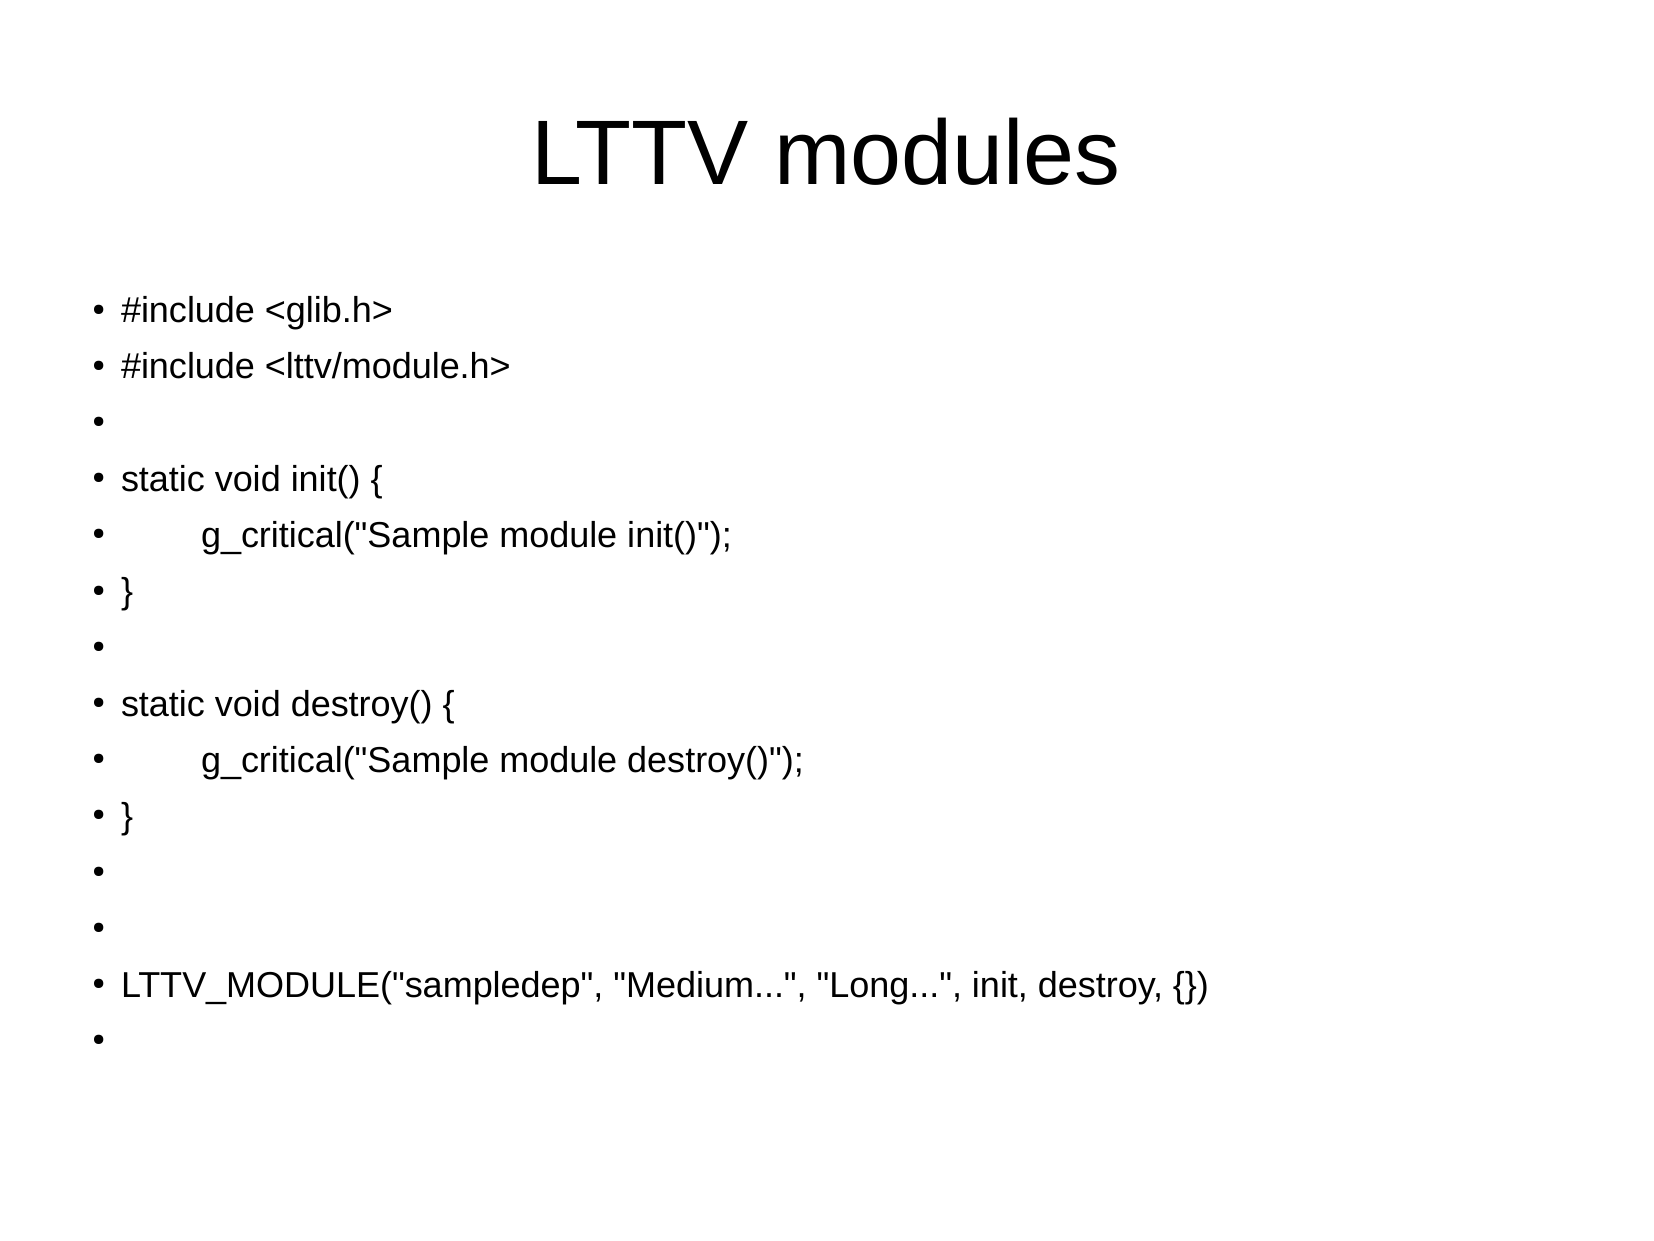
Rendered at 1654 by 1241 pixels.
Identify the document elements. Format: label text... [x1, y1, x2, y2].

title LTTV modules [82, 49, 1571, 257]
list #include <glib.h> #include <lttv/module.h> static void init() { g_critical("Sample module init()"); } static void destroy() { g_critical("Sample module destroy()"); } LTTV_MODULE("sampledep", "Medium...", "Long...", init, destroy, {}) [82, 290, 1538, 1010]
